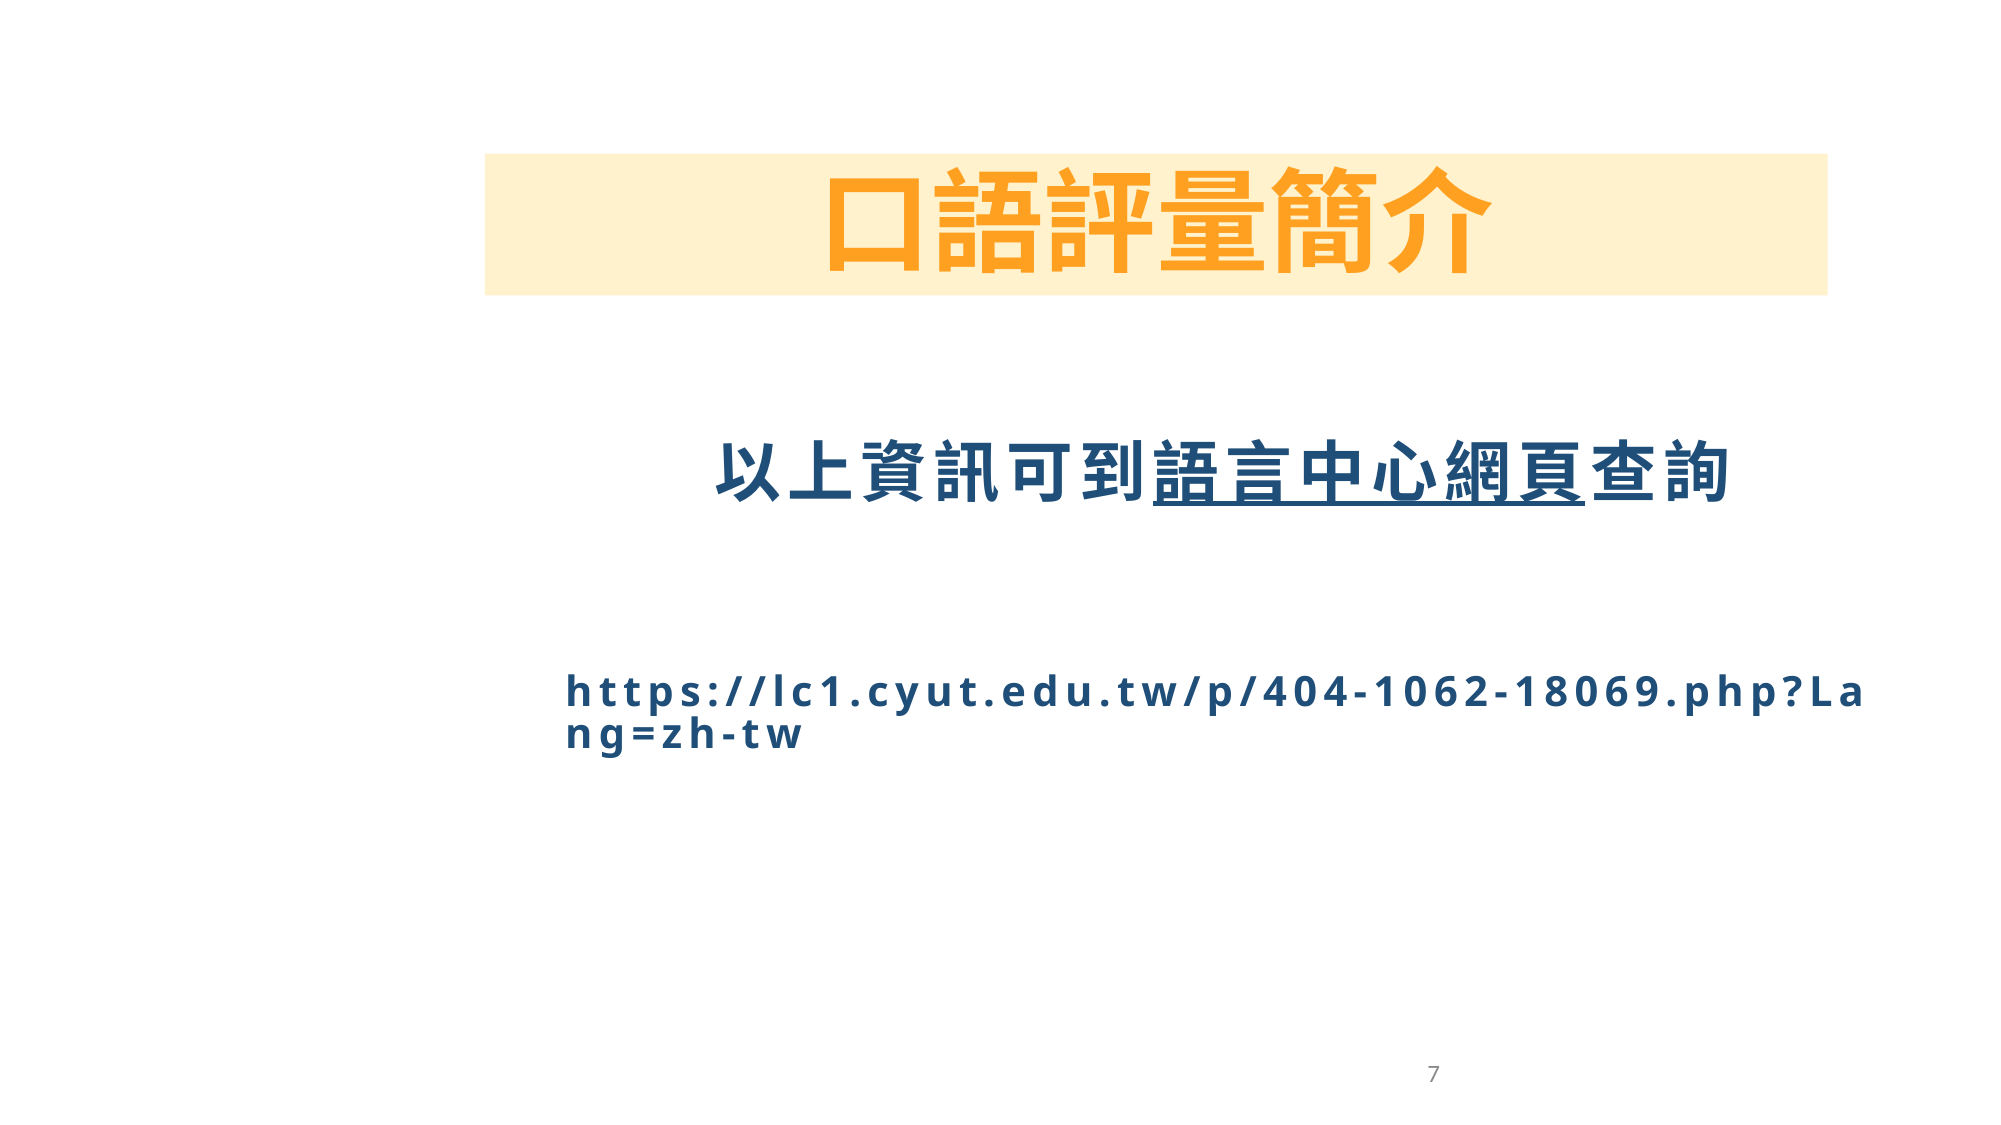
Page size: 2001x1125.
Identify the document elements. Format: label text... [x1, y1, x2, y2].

subtitle 以上資訊可到語言中心網頁查詢 https://lc1.cyut.edu.tw/p/404-1062-18069.php?Lang=zh-tw [550, 422, 1895, 924]
text_box 7 [1412, 1042, 1863, 1103]
title 口語評量簡介 [484, 153, 1828, 296]
